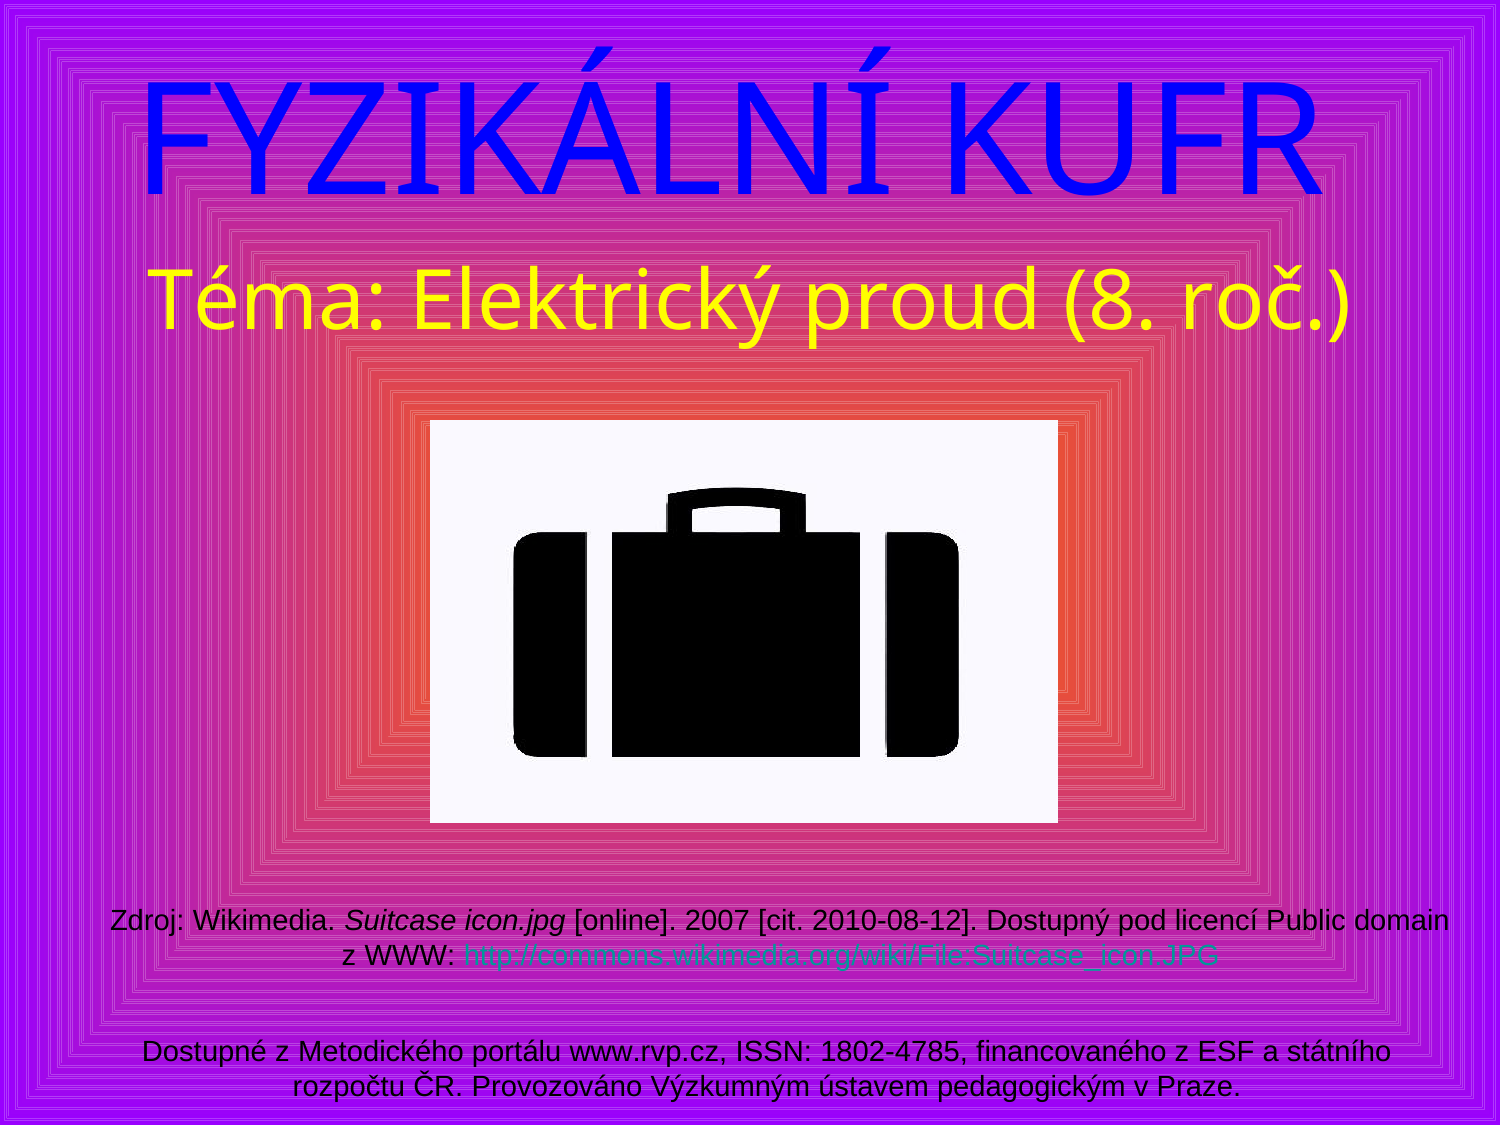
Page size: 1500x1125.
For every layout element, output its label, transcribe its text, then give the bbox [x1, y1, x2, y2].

text_box Zdroj: Wikimedia. Suitcase icon.jpg [online]. 2007 [cit. 2010-08-12]. Dostupný pod licencí Public domain z WWW: http://commons.wikimedia.org/wiki/File:Suitcase_icon.JPG [95, 893, 1467, 979]
text_box FYZIKÁLNÍ KUFR Téma: Elektrický proud (8. roč.) [0, 30, 1500, 414]
picture [430, 420, 1058, 823]
text_box Dostupné z Metodického portálu www.rvp.cz, ISSN: 1802-4785, financovaného z ESF a státního rozpočtu ČR. Provozováno Výzkumným ústavem pedagogickým v Praze. [123, 1024, 1412, 1103]
